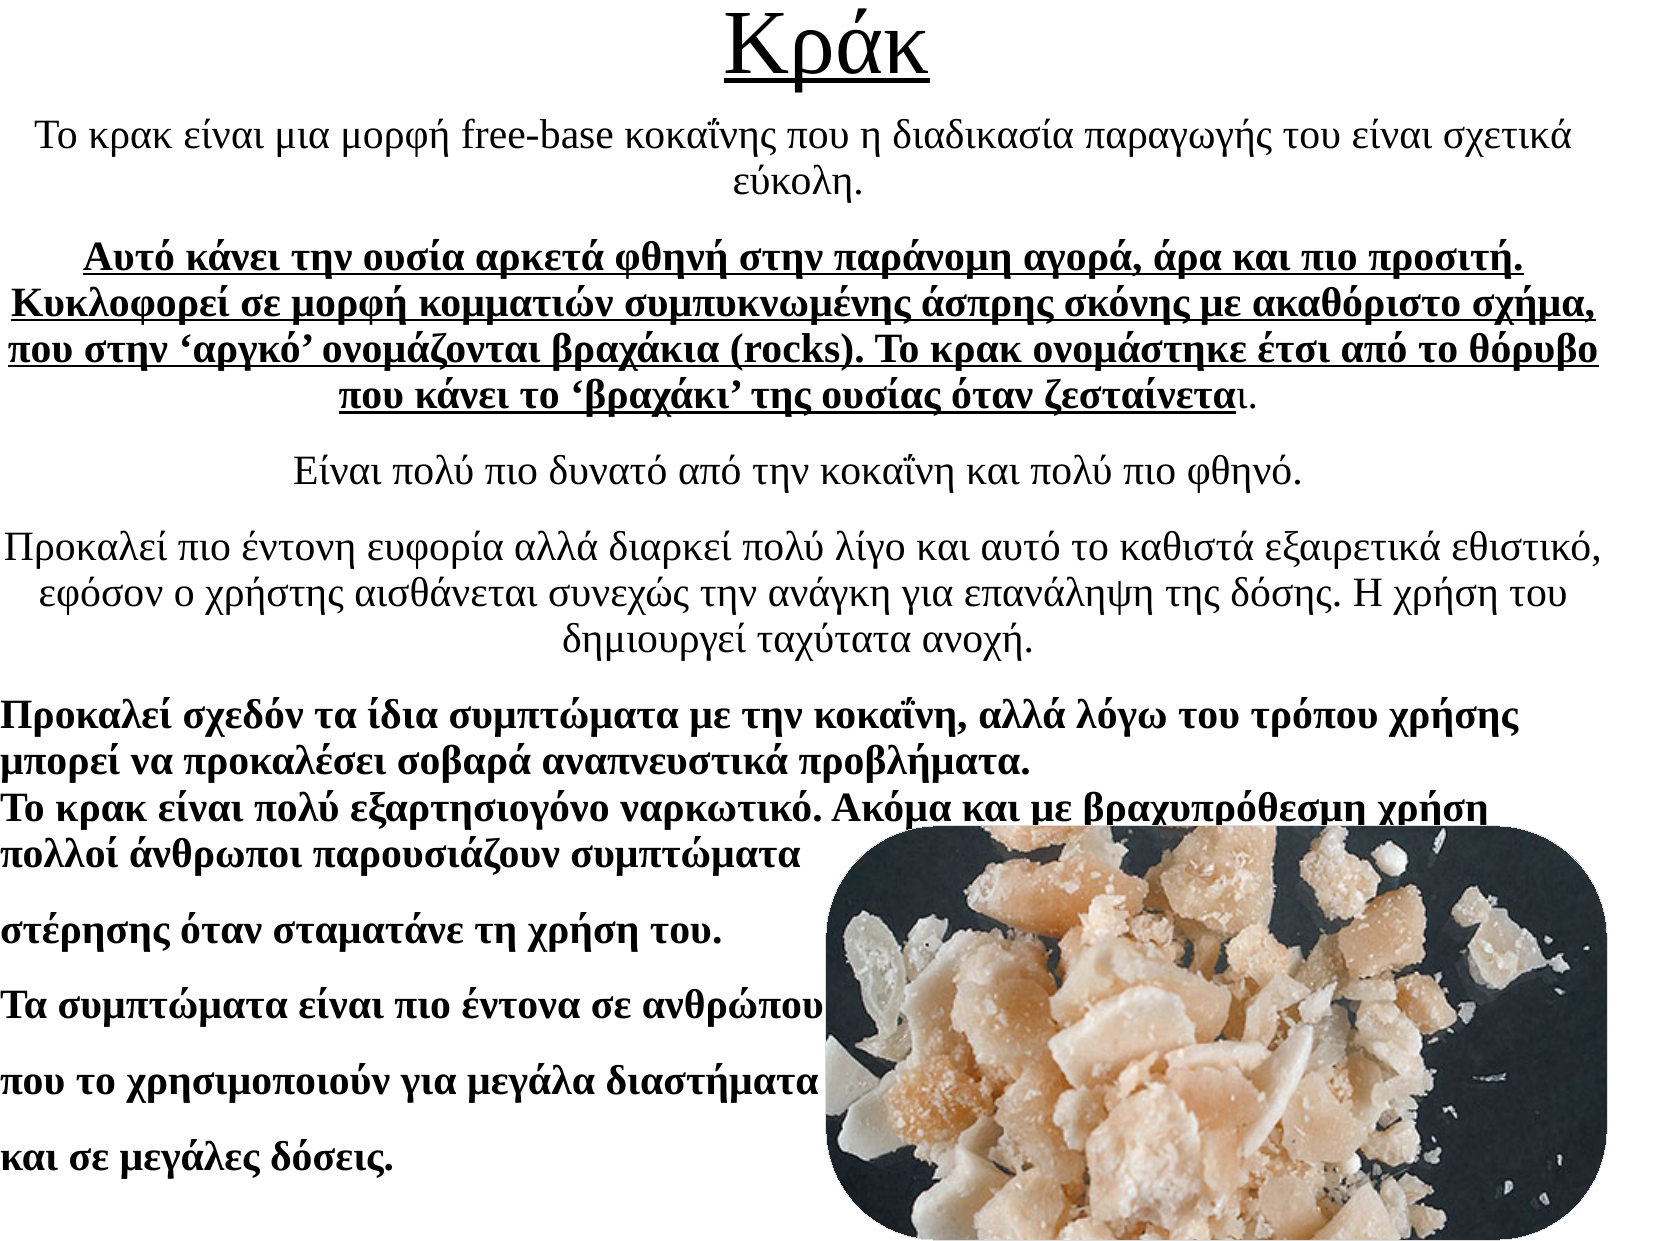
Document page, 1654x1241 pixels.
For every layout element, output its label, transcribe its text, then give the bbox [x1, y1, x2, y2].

list Το κρακ είναι μια μορφή free-base κοκαΐνης που η διαδικασία παραγωγής του είναι σχετικά εύκολη. Αυτό κάνει την ουσία αρκετά φθηνή στην παράνομη αγορά, άρα και πιο προσιτή. Κυκλοφορεί σε μορφή κομματιών συμπυκνωμένης άσπρης σκόνης με ακαθόριστο σχήμα, που στην ‘αργκό’ ονομάζονται βραχάκια (rocks). Το κρακ ονομάστηκε έτσι από το θόρυβο που κάνει το ‘βραχάκι’ της ουσίας όταν ζεσταίνεται. Είναι πολύ πιο δυνατό από την κοκαΐνη και πολύ πιο φθηνό. Προκαλεί πιο έντονη ευφορία αλλά διαρκεί πολύ λίγο και αυτό το καθιστά εξαιρετικά εθιστικό, εφόσον ο χρήστης αισθάνεται συνεχώς την ανάγκη για επανάληψη της δόσης. Η χρήση του δημιουργεί ταχύτατα ανοχή. Προκαλεί σχεδόν τα ίδια συμπτώματα με την κοκαΐνη, αλλά λόγω του τρόπου χρήσης μπορεί να προκαλέσει σοβαρά αναπνευστικά προβλήματα. Το κρακ είναι πολύ εξαρτησιογόνο ναρκωτικό. Ακόμα και με βραχυπρόθεσμη χρήση πολλοί άνθρωποι παρουσιάζουν συμπτώματα στέρησης όταν σταματάνε τη χρήση του. Τα συμπτώματα είναι πιο έντονα σε ανθρώπους που το χρησιμοποιούν για μεγάλα διαστήματα και σε μεγάλες δόσεις. [0, 110, 1608, 1241]
title Κράκ [82, 0, 1571, 94]
text_box [825, 825, 1608, 1241]
